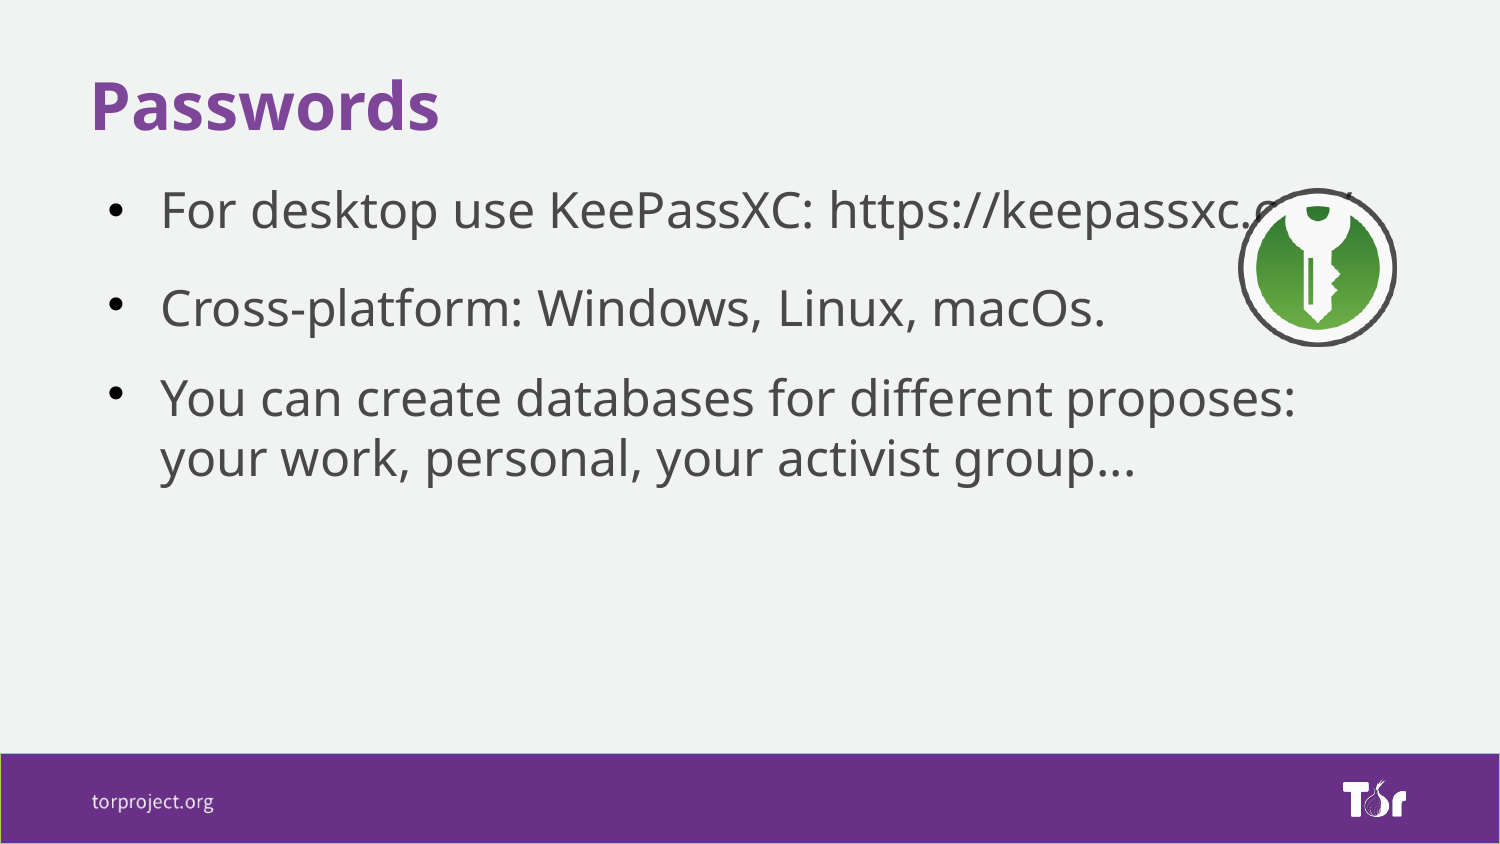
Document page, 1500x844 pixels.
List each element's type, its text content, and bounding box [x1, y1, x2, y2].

picture [75, 780, 604, 821]
picture [1238, 188, 1397, 347]
text_box For desktop use KeePassXC: https://keepassxc.org/ Cross-platform: Windows, Linux, macOs. You can create databases for different proposes: your work, personal, your activist group... [74, 171, 1425, 729]
picture [1343, 778, 1406, 817]
text_box Passwords [74, 33, 1425, 171]
